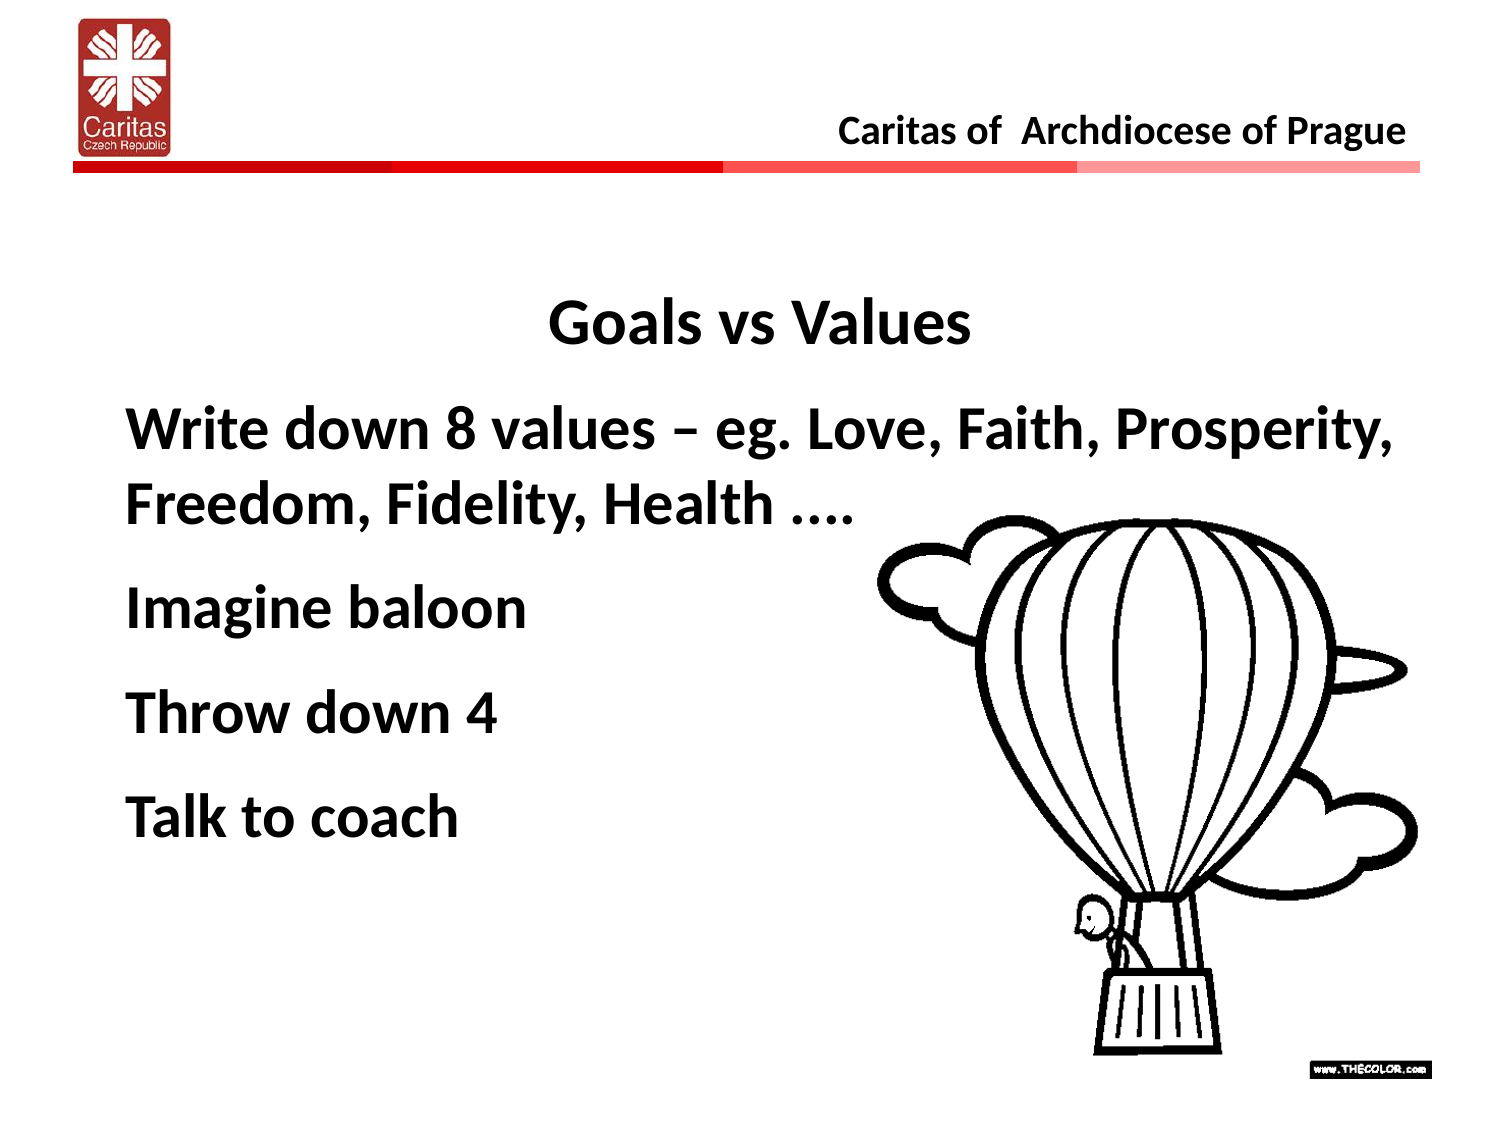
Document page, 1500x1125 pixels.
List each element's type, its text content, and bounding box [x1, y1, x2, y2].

picture [74, 17, 174, 160]
picture [868, 503, 1432, 1079]
list Goals vs Values Write down 8 values – eg. Love, Faith, Prosperity, Freedom, Fidelity, Health .... Imagine baloon Throw down 4 Talk to coach [75, 262, 1425, 1005]
title Caritas of Archdiocese of Prague [253, 88, 1459, 191]
text_box [73, 161, 1420, 173]
